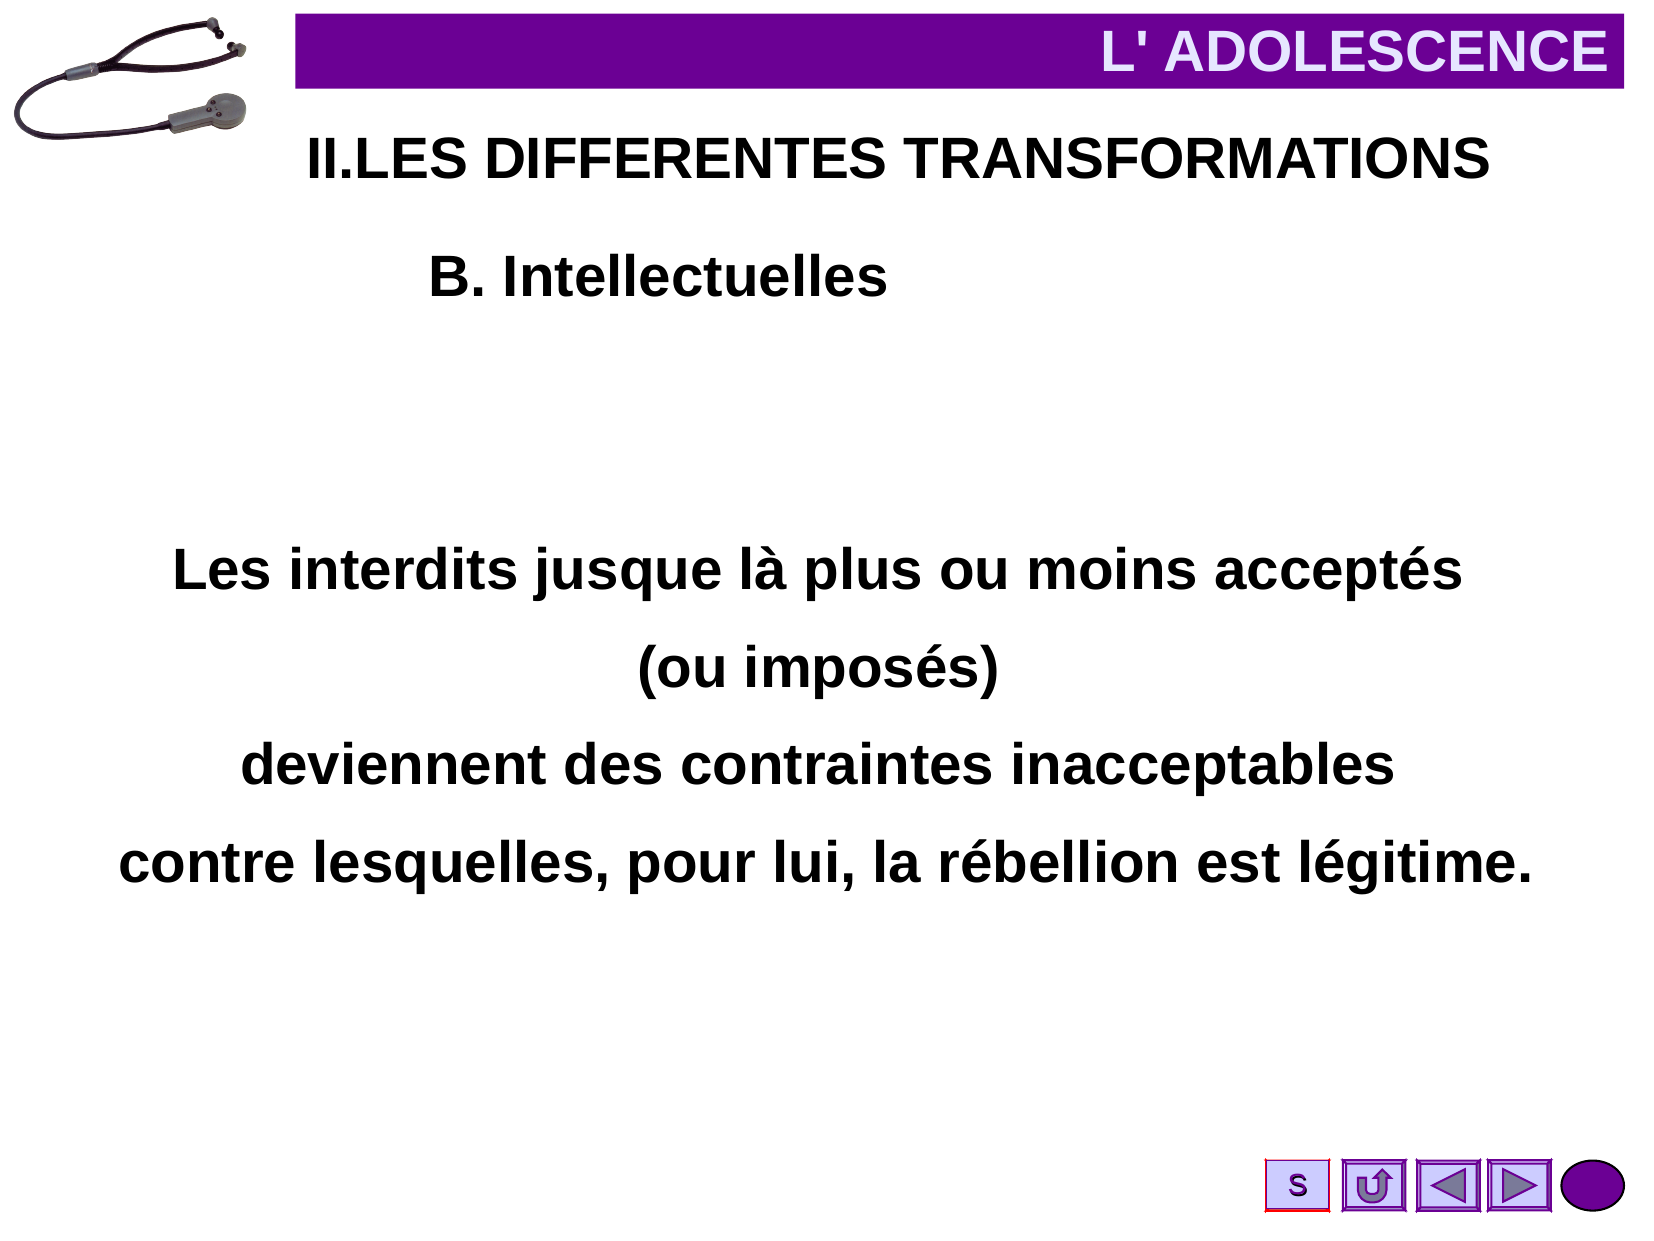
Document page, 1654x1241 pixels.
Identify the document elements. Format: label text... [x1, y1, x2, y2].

text_box [1561, 1160, 1625, 1211]
text_box II.LES DIFFERENTES TRANSFORMATIONS [291, 118, 1506, 200]
picture [8, 8, 260, 153]
text_box L' ADOLESCENCE [295, 13, 1625, 89]
text_box Les interdits jusque là plus ou moins acceptés (ou imposés) deviennent des contraintes inacceptables contre lesquelles, pour lui, la rébellion est légitime. [82, 297, 1571, 1102]
text_box B. Intellectuelles [413, 236, 905, 297]
